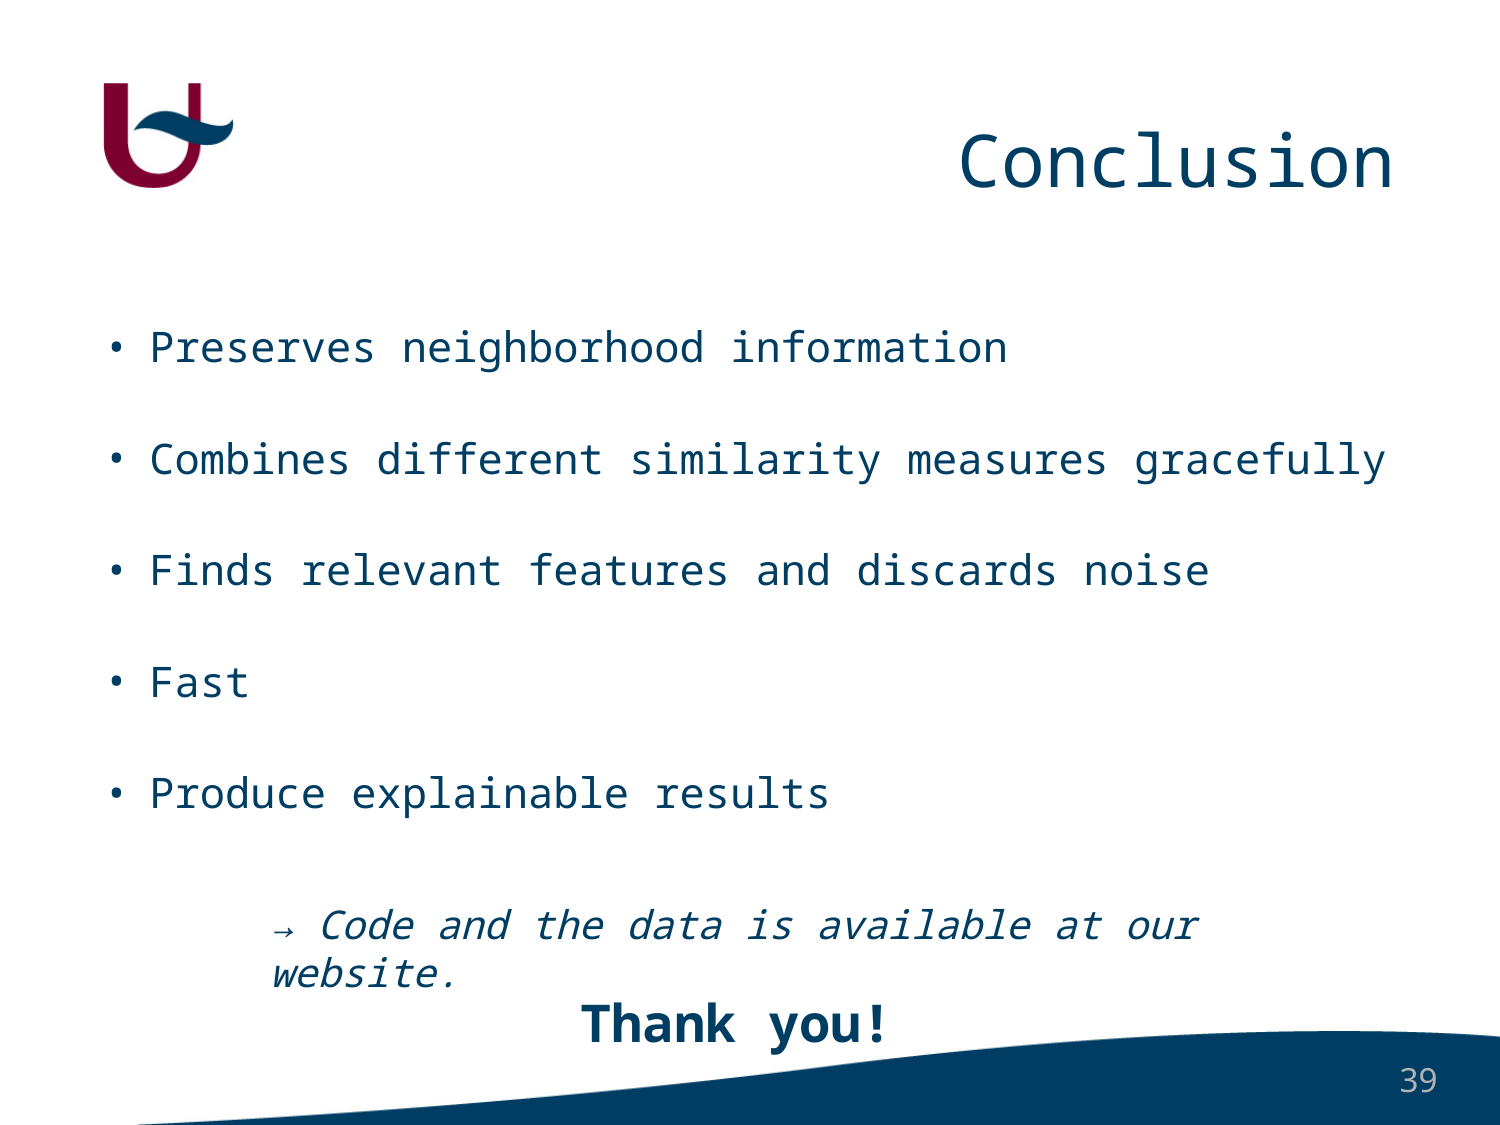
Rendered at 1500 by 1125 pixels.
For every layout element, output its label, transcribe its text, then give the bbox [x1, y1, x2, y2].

picture [103, 83, 234, 105]
list Preserves neighborhood information Combines different similarity measures gracefully Finds relevant features and discards noise Fast Produce explainable results [103, 270, 1396, 886]
list Thank you! [524, 995, 976, 1125]
picture [137, 1031, 524, 1125]
list → Code and the data is available at our website. [270, 900, 1231, 995]
picture [976, 1031, 1500, 1125]
title Conclusion [103, 105, 1396, 211]
